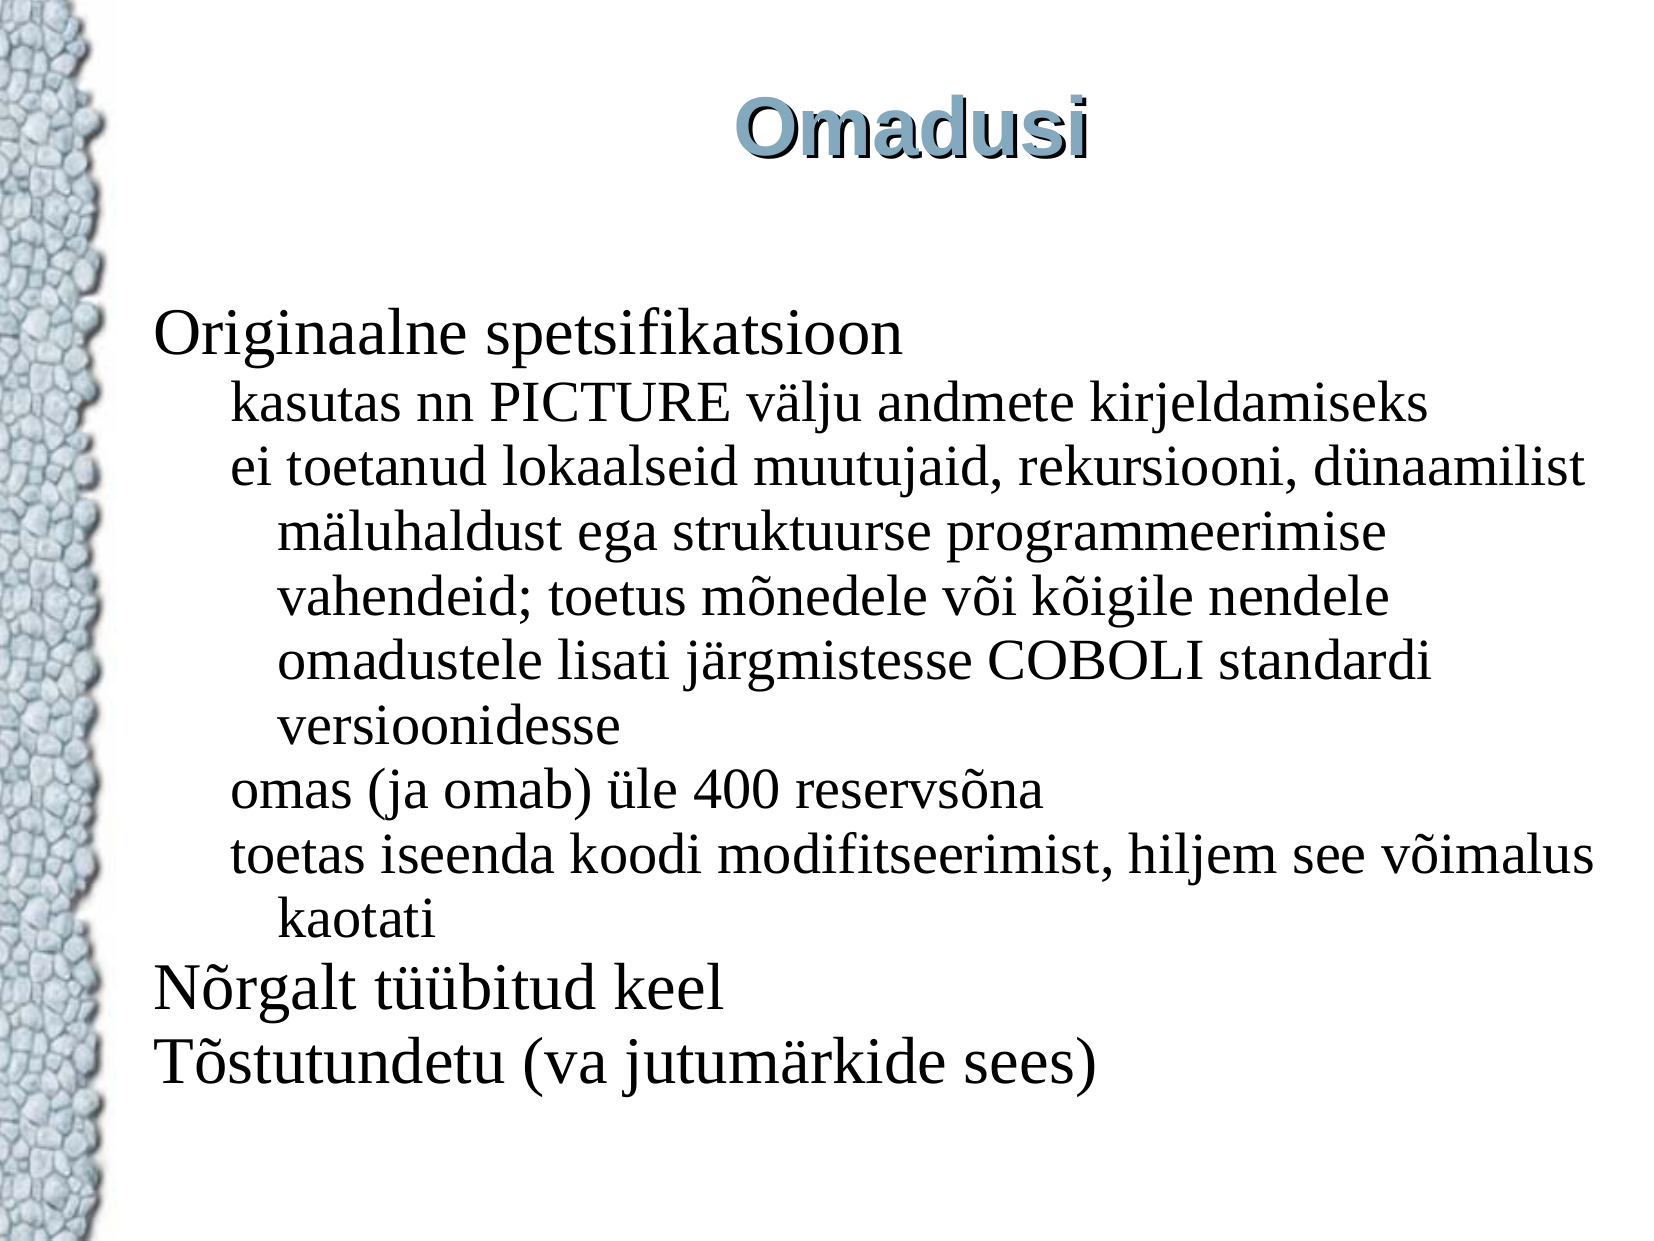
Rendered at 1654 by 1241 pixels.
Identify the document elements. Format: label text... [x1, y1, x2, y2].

picture [0, 0, 131, 1241]
title Omadusi [205, 35, 1618, 223]
list Originaalne spetsifikatsioon kasutas nn PICTURE välju andmete kirjeldamiseks ei toetanud lokaalseid muutujaid, rekursiooni, dünaamilist mäluhaldust ega struktuurse programmeerimise vahendeid; toetus mõnedele või kõigile nendele omadustele lisati järgmistesse COBOLI standardi versioonidesse omas (ja omab) üle 400 reservsõna toetas iseenda koodi modifitseerimist, hiljem see võimalus kaotati Nõrgalt tüübitud keel Tõstutundetu (va jutumärkide sees) [135, 295, 1625, 1107]
